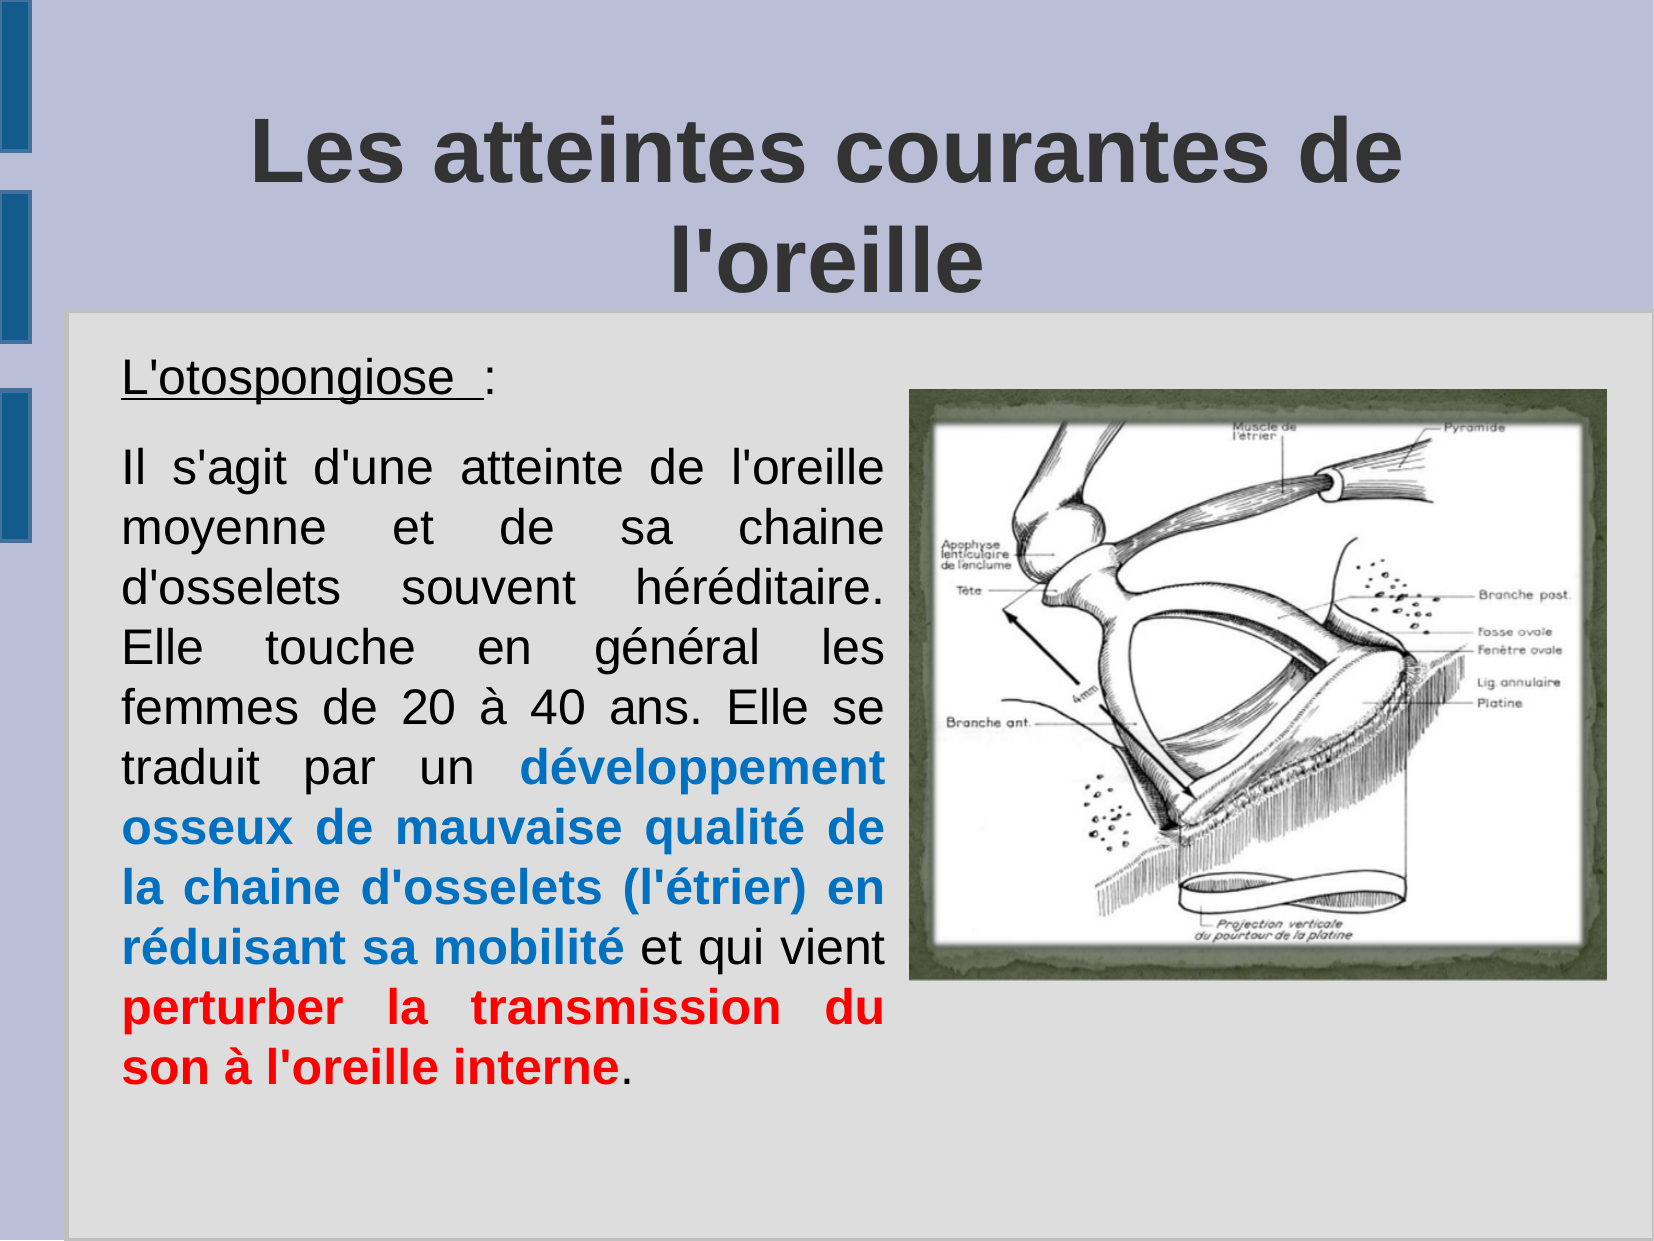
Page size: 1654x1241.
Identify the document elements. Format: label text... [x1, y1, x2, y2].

list L'otospongiose : Il s'agit d'une atteinte de l'oreille moyenne et de sa chaine d'osselets souvent héréditaire. Elle touche en général les femmes de 20 à 40 ans. Elle se traduit par un développement osseux de mauvaise qualité de la chaine d'osselets (l'étrier) en réduisant sa mobilité et qui vient perturber la transmission du son à l'oreille interne. [121, 344, 886, 1127]
title Les atteintes courantes de l'oreille [121, 91, 1534, 299]
picture [909, 389, 1607, 981]
